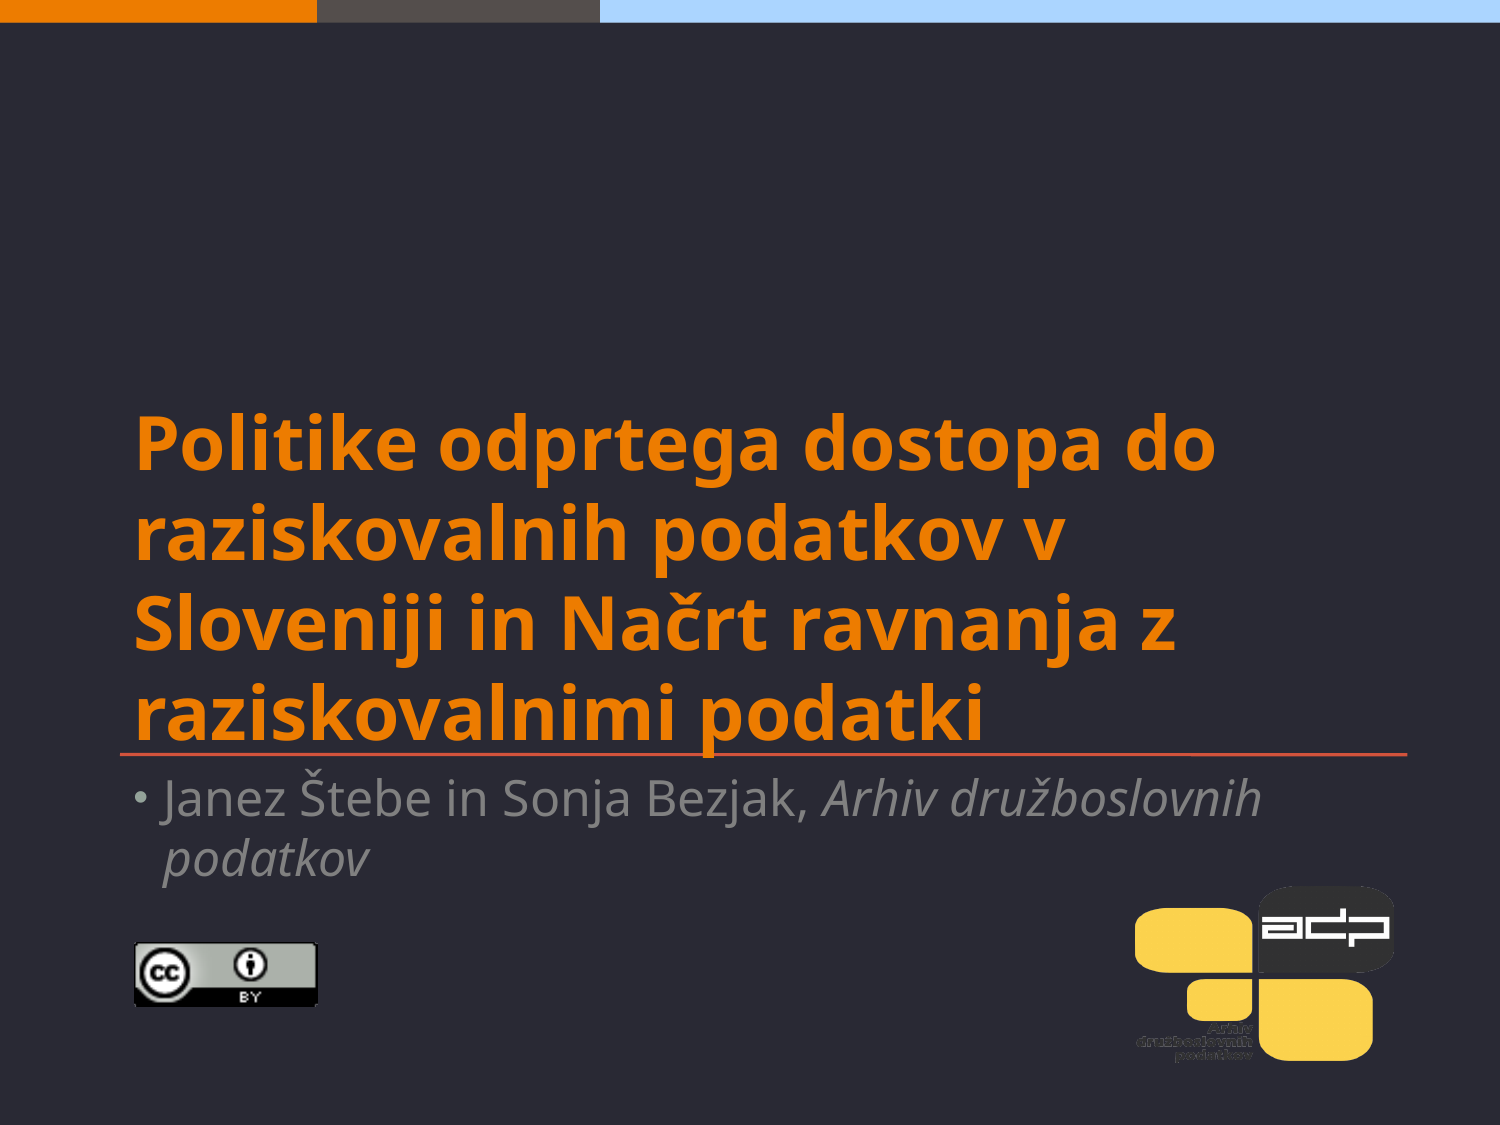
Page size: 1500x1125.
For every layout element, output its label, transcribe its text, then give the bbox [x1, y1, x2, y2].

picture [1135, 886, 1394, 1063]
picture [134, 942, 318, 1007]
list Janez Štebe in Sonja Bezjak, Arhiv družboslovnih podatkov [118, 758, 1394, 1006]
title Politike odprtega dostopa do raziskovalnih podatkov v Sloveniji in Načrt ravnanja z raziskovalnimi podatki [118, 387, 1394, 749]
